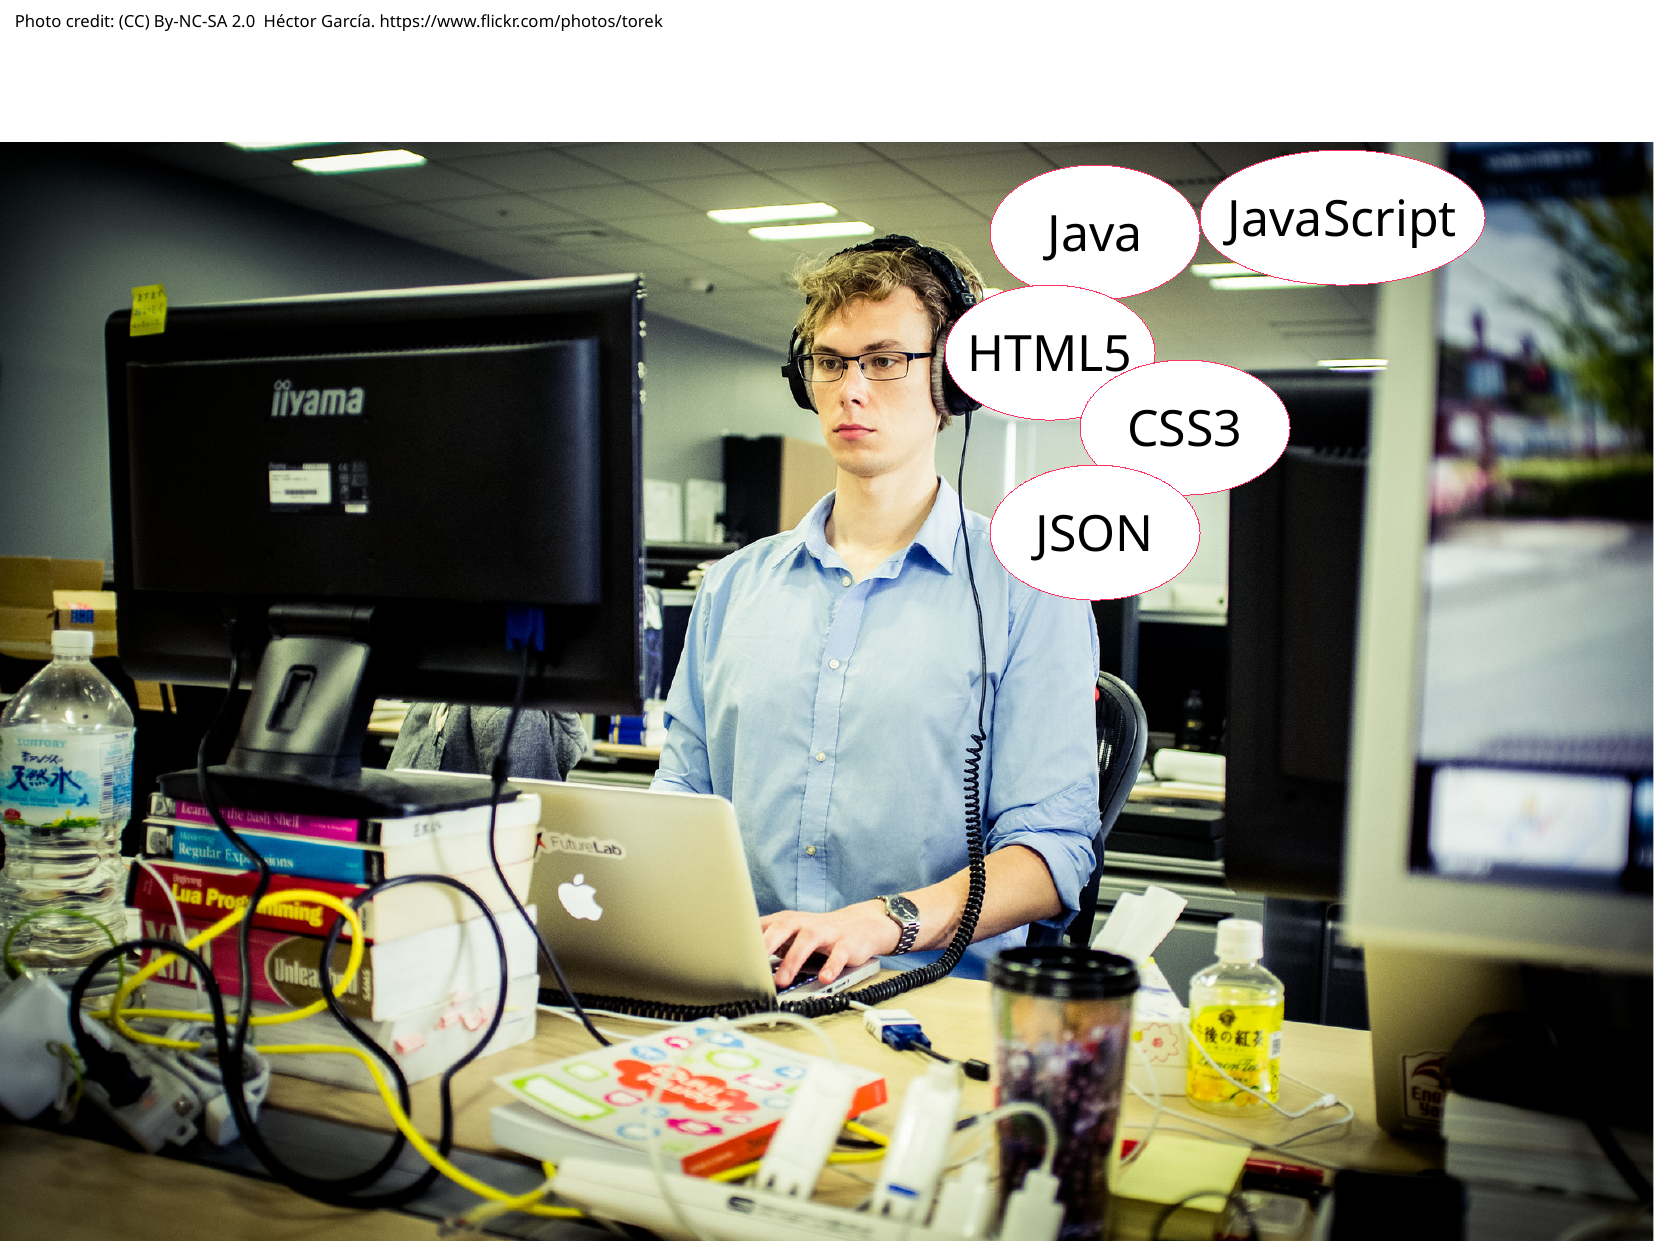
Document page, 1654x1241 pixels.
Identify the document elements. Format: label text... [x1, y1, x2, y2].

text_box JavaScript [1200, 150, 1486, 286]
picture [0, 142, 1654, 1241]
text_box Photo credit: (CC) By-NC-SA 2.0 Héctor García. https://www.flickr.com/photos/torek [0, 1, 659, 76]
text_box JSON [990, 465, 1201, 601]
text_box HTML5 [945, 285, 1156, 421]
text_box Java [990, 165, 1201, 299]
text_box CSS3 [1080, 360, 1291, 496]
